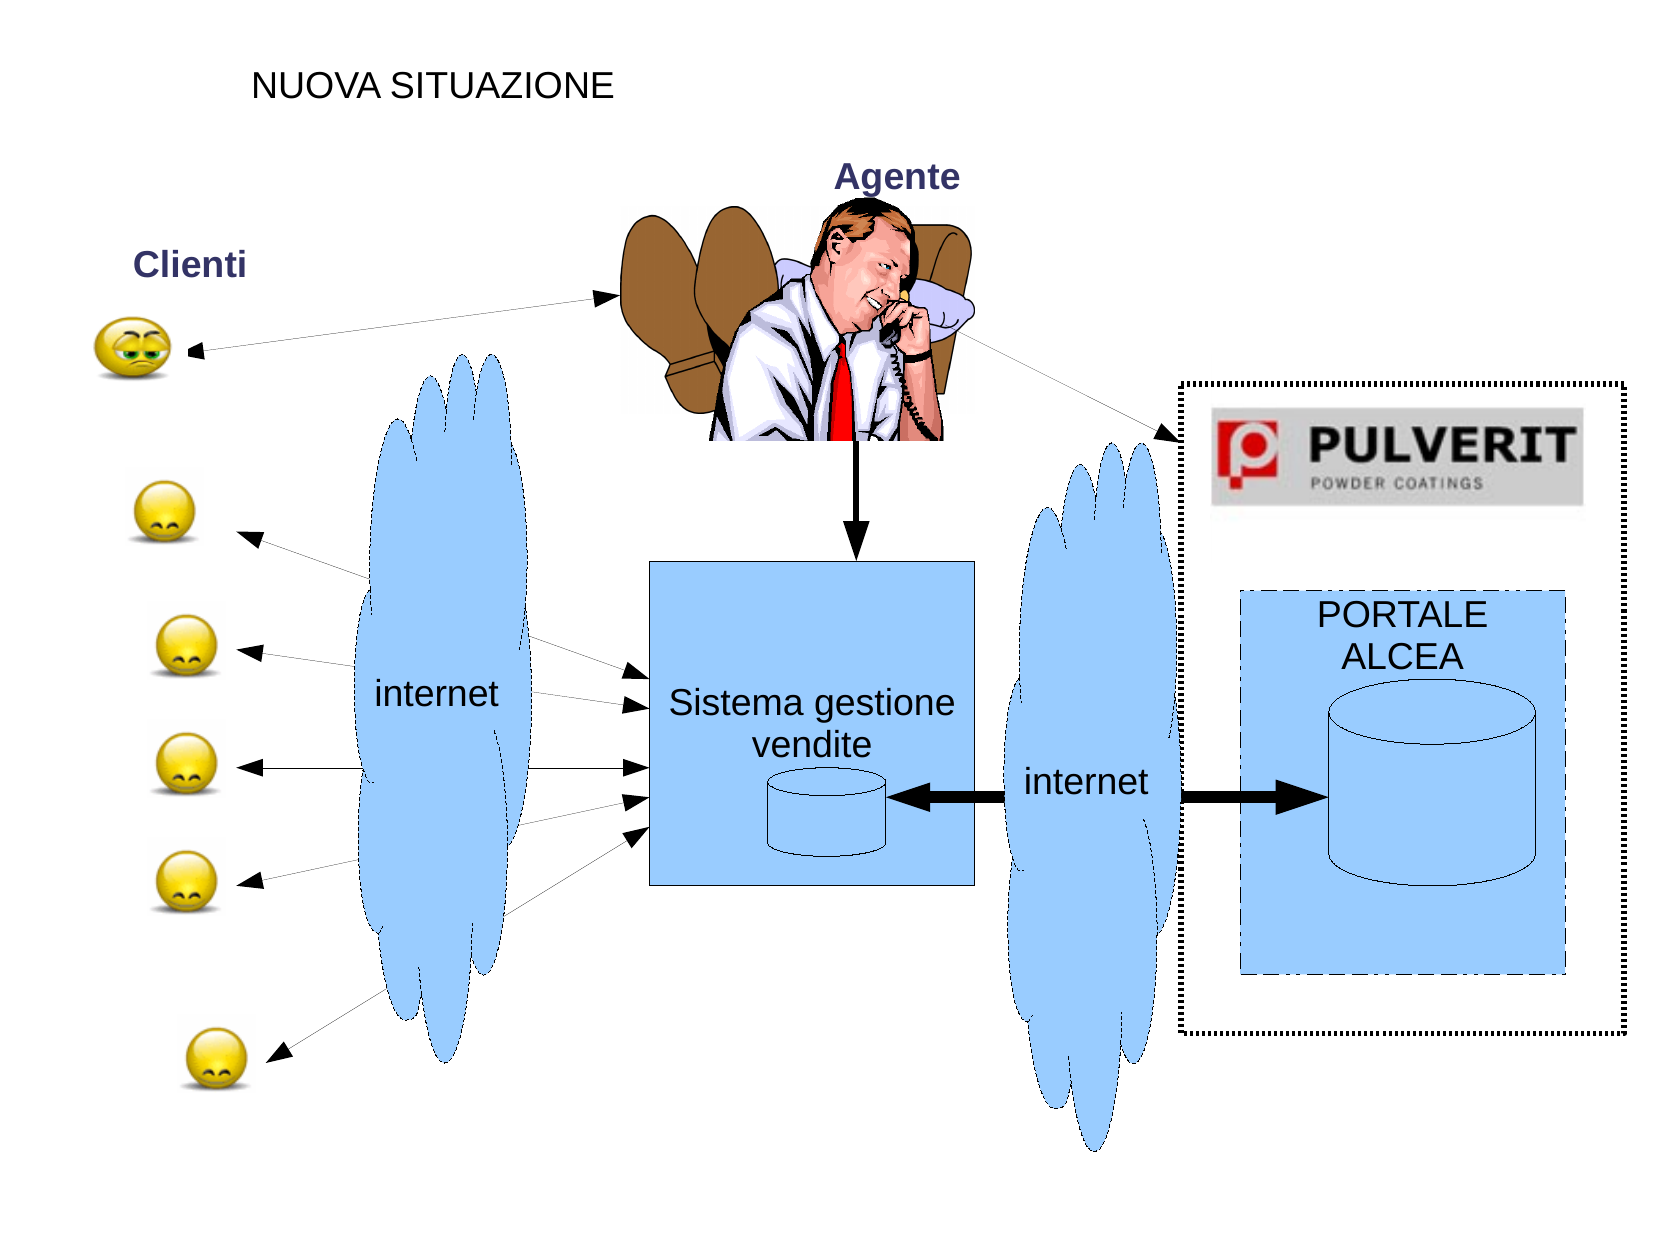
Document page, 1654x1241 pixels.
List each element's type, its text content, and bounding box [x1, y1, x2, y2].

picture [620, 195, 975, 443]
picture [78, 307, 188, 384]
text_box PORTALE ALCEA [1240, 590, 1566, 975]
picture [147, 837, 226, 916]
text_box Clienti [118, 236, 263, 297]
picture [147, 719, 226, 798]
picture [1210, 354, 1586, 563]
text_box [1328, 679, 1536, 886]
picture [177, 1014, 256, 1093]
text_box internet [1003, 442, 1182, 1152]
text_box [767, 767, 886, 857]
picture [147, 601, 226, 680]
picture [125, 467, 204, 546]
text_box internet [354, 354, 532, 1064]
text_box Agente [818, 148, 975, 207]
text_box Sistema gestione vendite [649, 561, 975, 886]
text_box NUOVA SITUAZIONE [236, 57, 641, 114]
